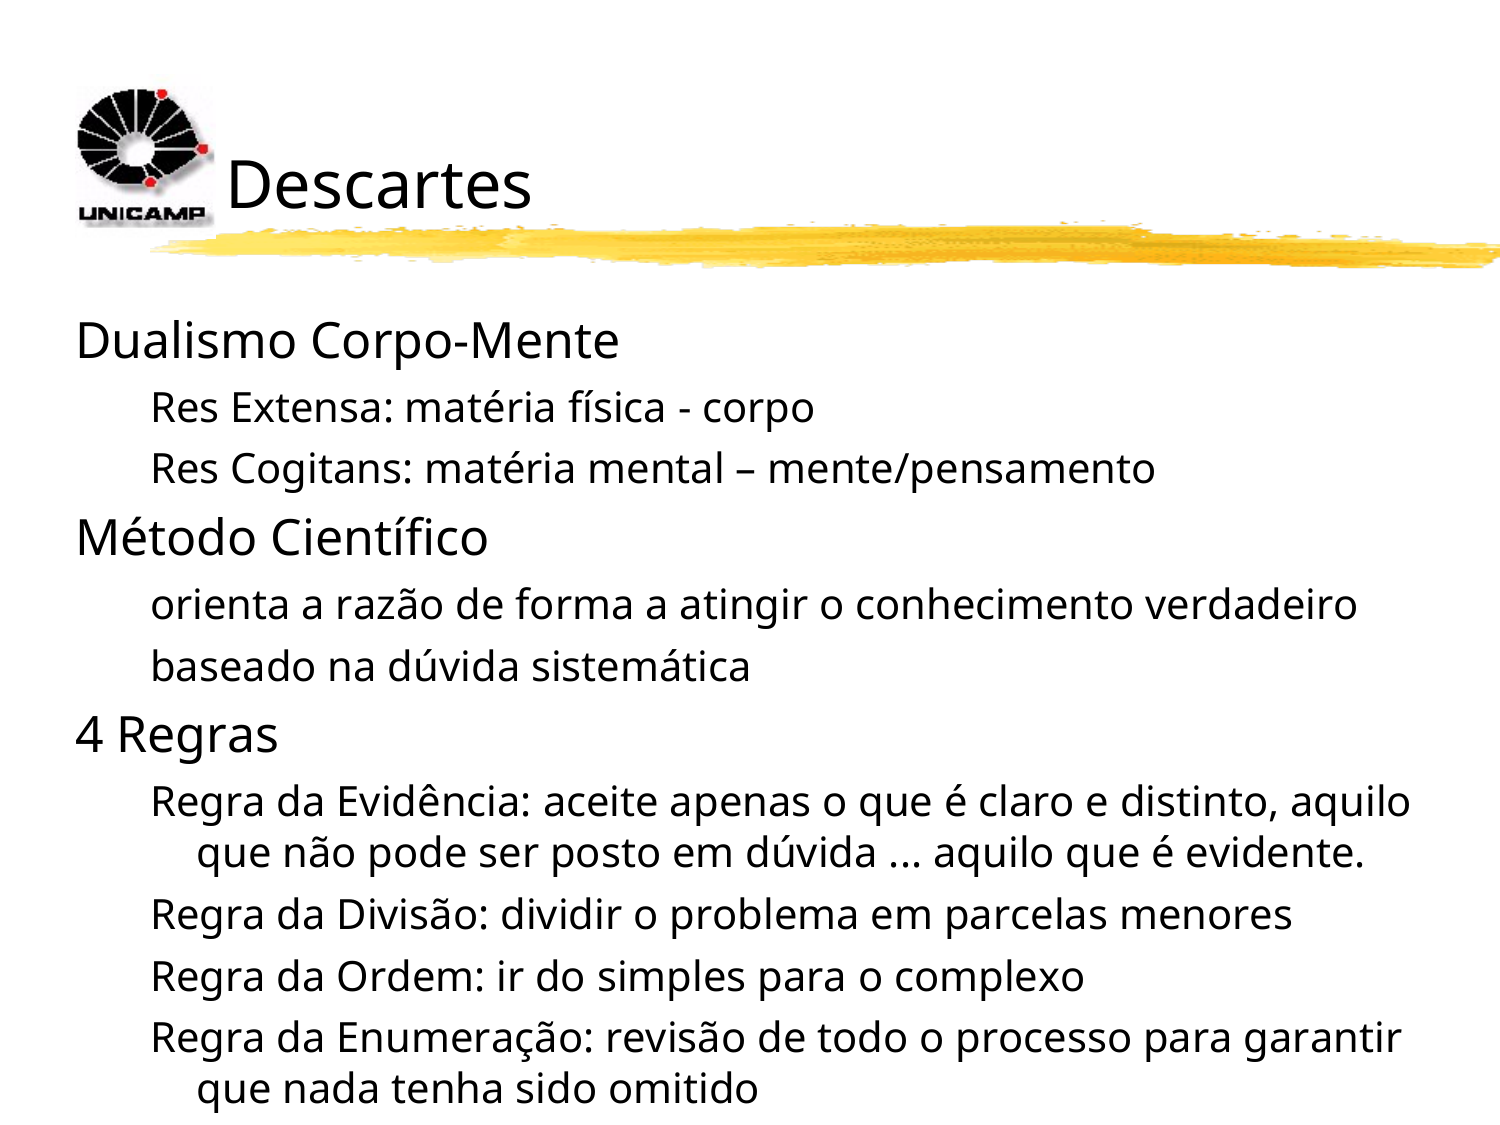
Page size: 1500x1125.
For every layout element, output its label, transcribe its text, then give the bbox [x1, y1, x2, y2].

picture [75, 74, 1500, 279]
list Dualismo Corpo-Mente Res Extensa: matéria física - corpo Res Cogitans: matéria mental – mente/pensamento Método Científico orienta a razão de forma a atingir o conhecimento verdadeiro baseado na dúvida sistemática 4 Regras Regra da Evidência: aceite apenas o que é claro e distinto, aquilo que não pode ser posto em dúvida ... aquilo que é evidente. Regra da Divisão: dividir o problema em parcelas menores Regra da Ordem: ir do simples para o complexo Regra da Enumeração: revisão de todo o processo para garantir que nada tenha sido omitido [74, 309, 1417, 992]
title Descartes [225, 52, 1426, 225]
